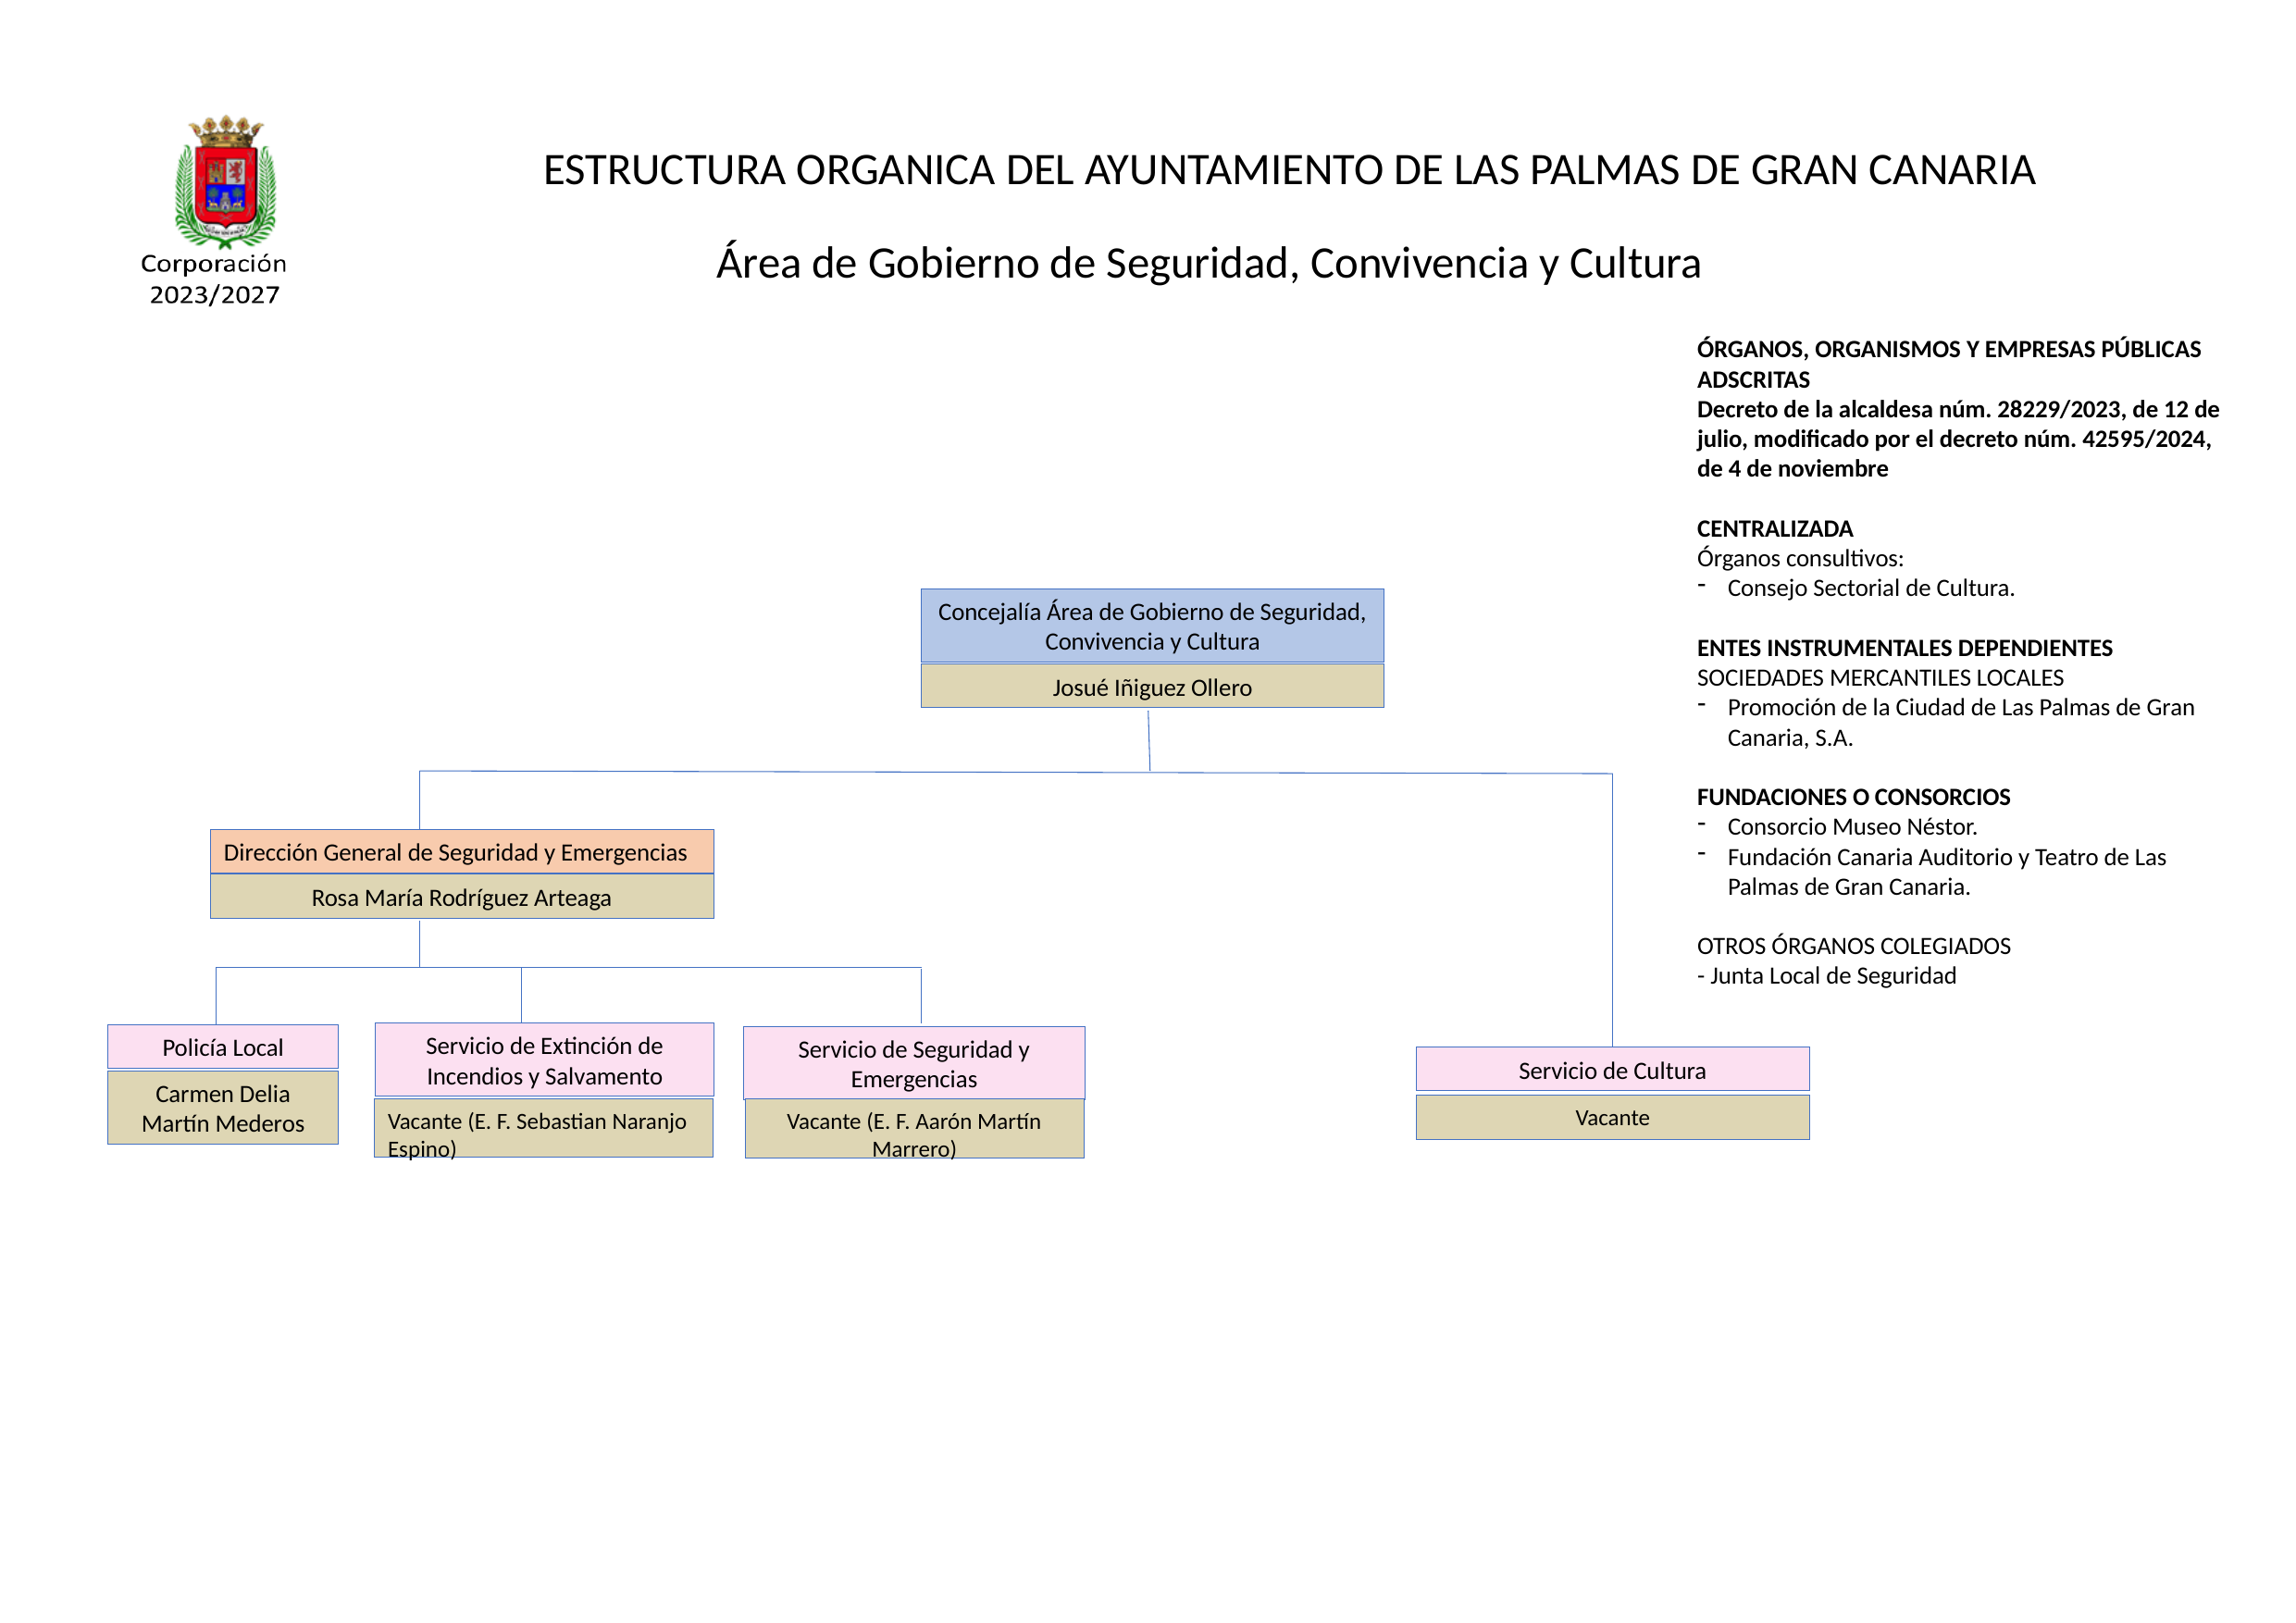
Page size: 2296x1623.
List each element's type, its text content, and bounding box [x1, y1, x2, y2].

text_box Vacante (E. F. Sebastian Naranjo Espino) [374, 1098, 714, 1158]
text_box Dirección General de Seguridad y Emergencias [210, 829, 714, 873]
text_box Josué Iñiguez Ollero [921, 663, 1384, 708]
text_box Carmen Delia Martín Mederos [107, 1071, 339, 1145]
text_box Servicio de Seguridad y Emergencias [743, 1026, 1086, 1100]
text_box Área de Gobierno de Seguridad, Convivencia y Cultura [610, 231, 1810, 310]
text_box ÓRGANOS, ORGANISMOS Y EMPRESAS PÚBLICAS ADSCRITAS Decreto de la alcaldesa núm. 28229/2023, de 12 de julio, modificado por el decreto núm. 42595/2024, de 4 de noviembre CENTRALIZADA Órganos consultivos: Consejo Sectorial de Cultura. ENTES INSTRUMENTALES DEPENDIENTES SOCIEDADES MERCANTILES LOCALES Promoción de la Ciudad de Las Palmas de Gran Canaria, S.A. FUNDACIONES O CONSORCIOS Consorcio Museo Néstor. Fundación Canaria Auditorio y Teatro de Las Palmas de Gran Canaria. OTROS ÓRGANOS COLEGIADOS - Junta Local de Seguridad [1681, 325, 2242, 998]
text_box Vacante [1416, 1095, 1810, 1140]
text_box ESTRUCTURA ORGANICA DEL AYUNTAMIENTO DE LAS PALMAS DE GRAN CANARIA [521, 90, 2070, 202]
text_box Vacante (E. F. Aarón Martín Marrero) [745, 1098, 1085, 1158]
picture [122, 111, 305, 326]
text_box Servicio de Cultura [1416, 1047, 1810, 1091]
text_box Policía Local [107, 1024, 339, 1069]
text_box Concejalía Área de Gobierno de Seguridad, Convivencia y Cultura [921, 588, 1384, 663]
text_box Rosa María Rodríguez Arteaga [210, 873, 714, 919]
text_box Servicio de Extinción de Incendios y Salvamento [375, 1022, 714, 1096]
